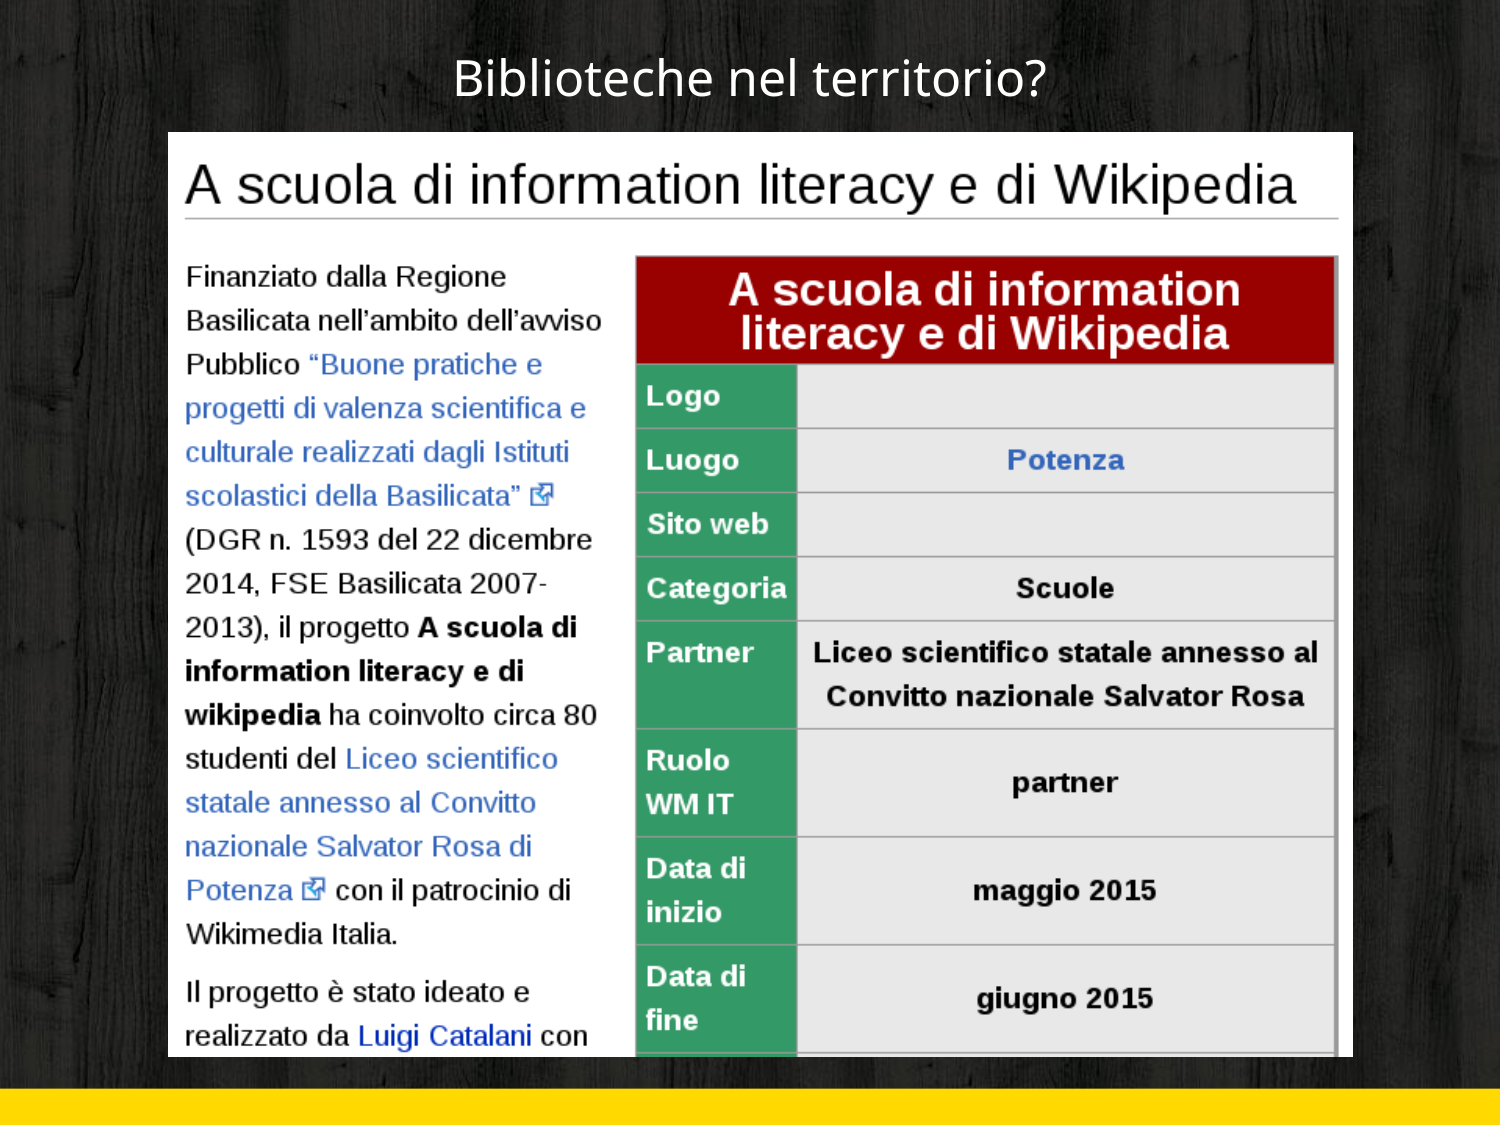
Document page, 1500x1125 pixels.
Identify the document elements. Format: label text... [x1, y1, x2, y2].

picture [0, 0, 1500, 1088]
title Biblioteche nel territorio? [75, 0, 1425, 213]
